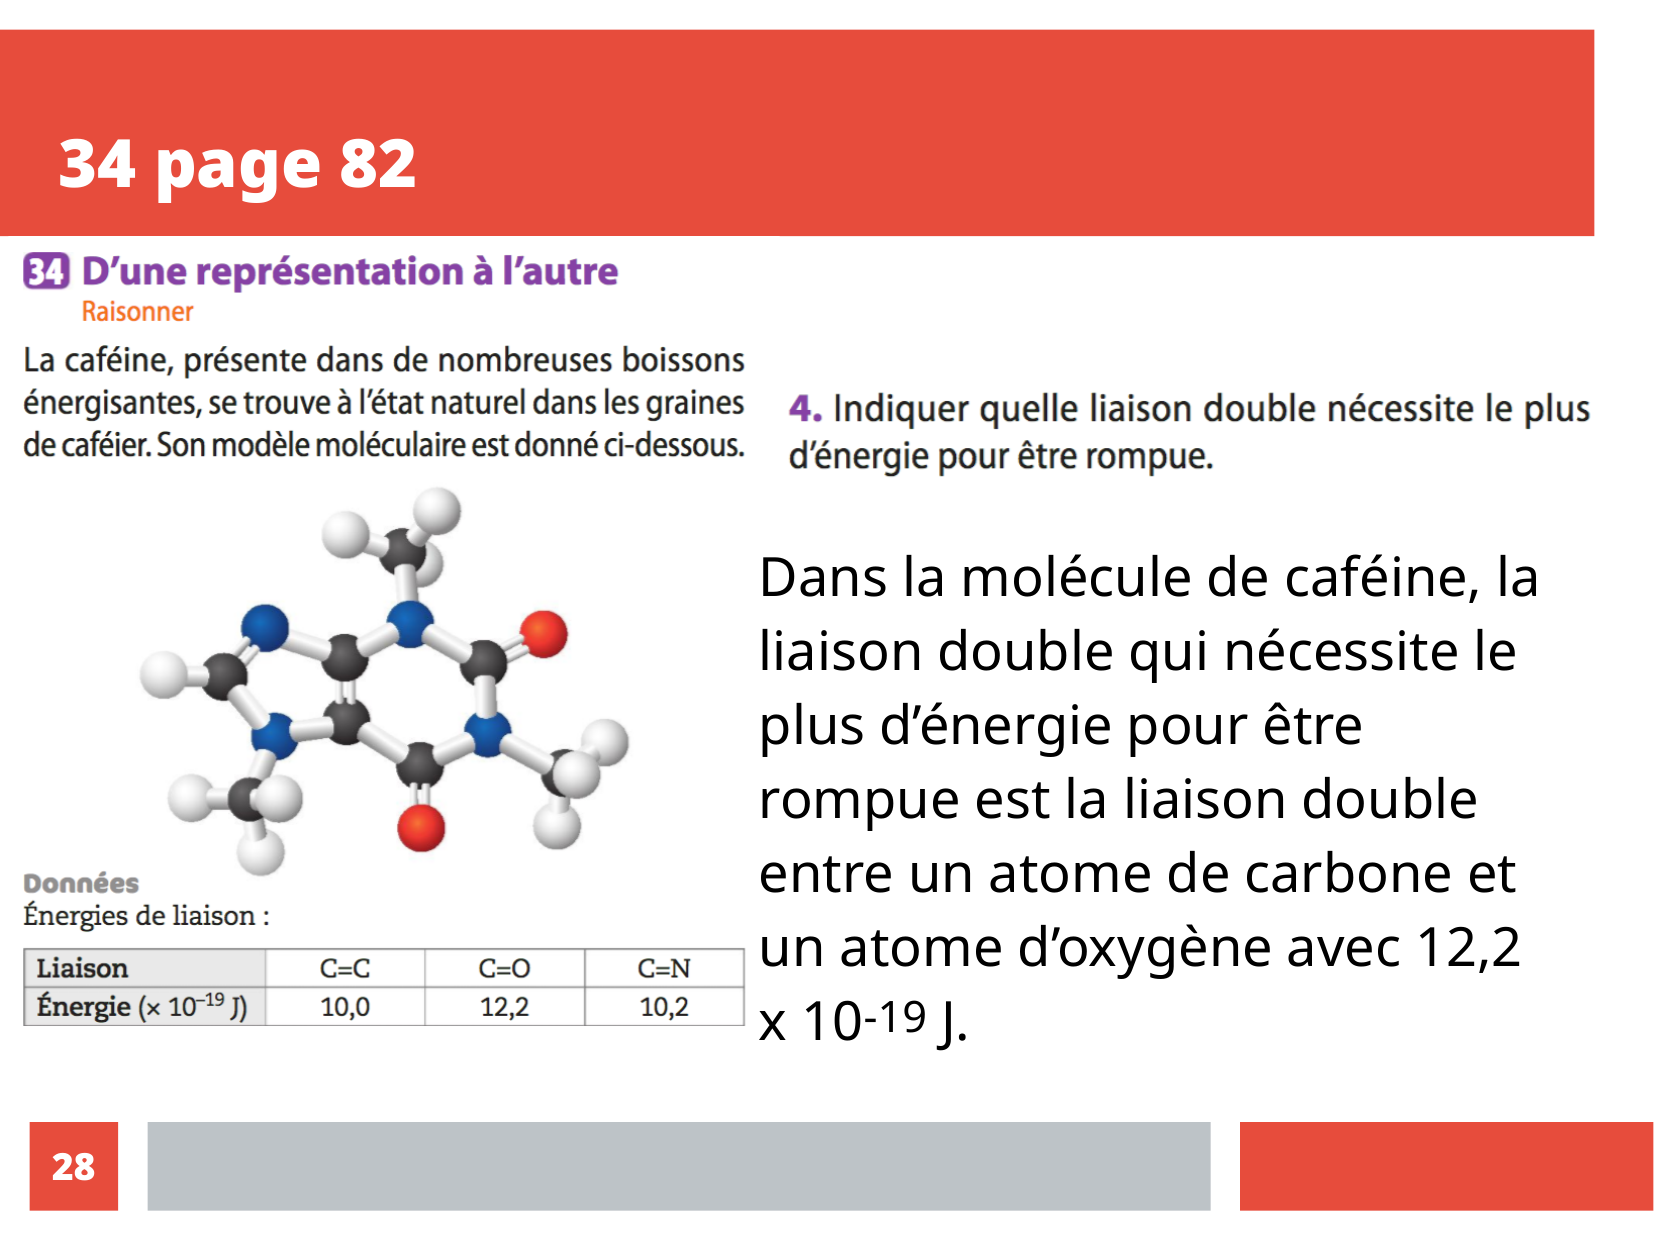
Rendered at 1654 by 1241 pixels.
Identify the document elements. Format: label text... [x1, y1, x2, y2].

picture [775, 1019, 780, 1031]
picture [767, 956, 780, 963]
title 34 page 82 [59, 59, 1595, 207]
text_box Dans la molécule de caféine, la liaison double qui nécessite le plus d’énergie pour être rompue est la liaison double entre un atome de carbone et un atome d’oxygène avec 12,2 x 10-19 J. [744, 531, 1571, 956]
picture [8, 236, 1630, 1044]
